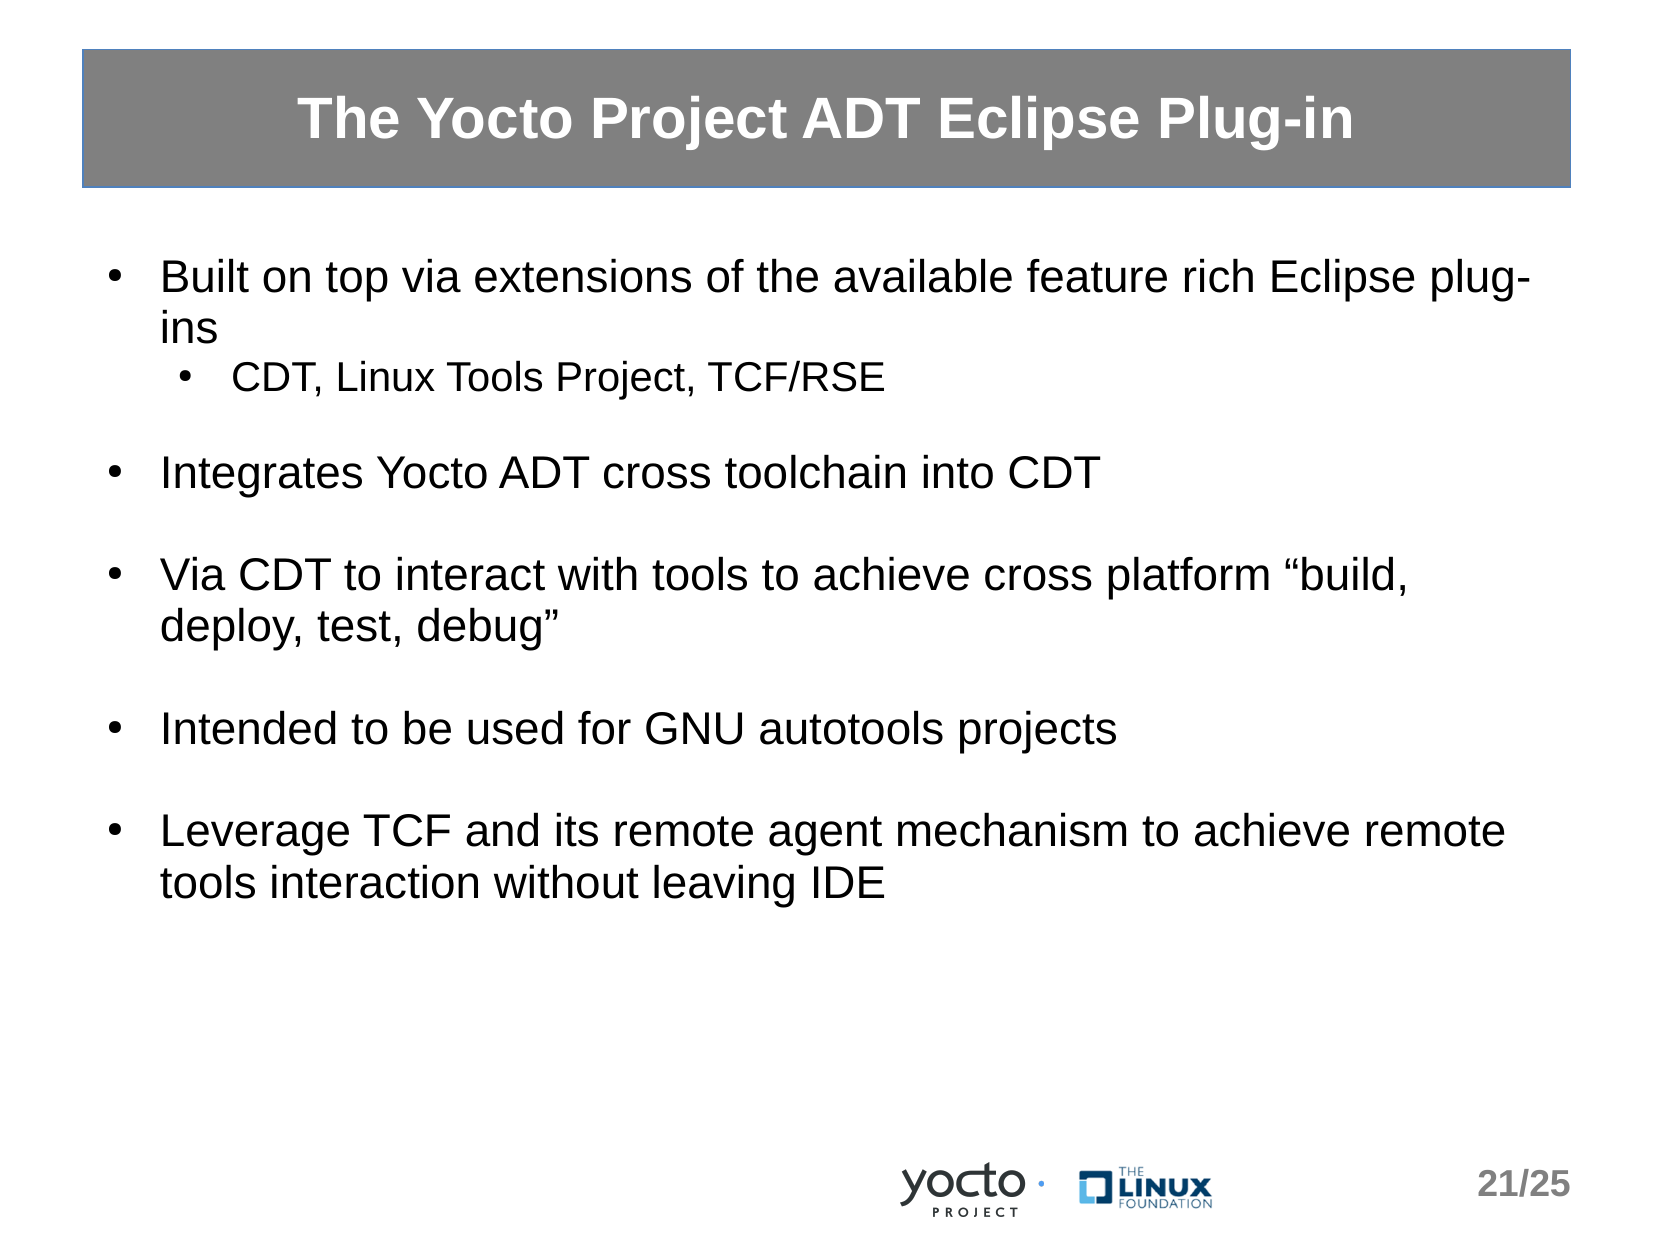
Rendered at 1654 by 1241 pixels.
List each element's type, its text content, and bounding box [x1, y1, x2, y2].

picture [1075, 1162, 1215, 1211]
text_box Built on top via extensions of the available feature rich Eclipse plug-ins CDT, Linux Tools Project, TCF/RSE Integrates Yocto ADT cross toolchain into CDT Via CDT to interact with tools to achieve cross platform “build, deploy, test, debug” Intended to be used for GNU autotools projects Leverage TCF and its remote agent mechanism to achieve remote tools interaction without leaving IDE [74, 243, 1576, 965]
title The Yocto Project ADT Eclipse Plug-in [82, 49, 1571, 188]
picture [900, 1162, 1044, 1217]
